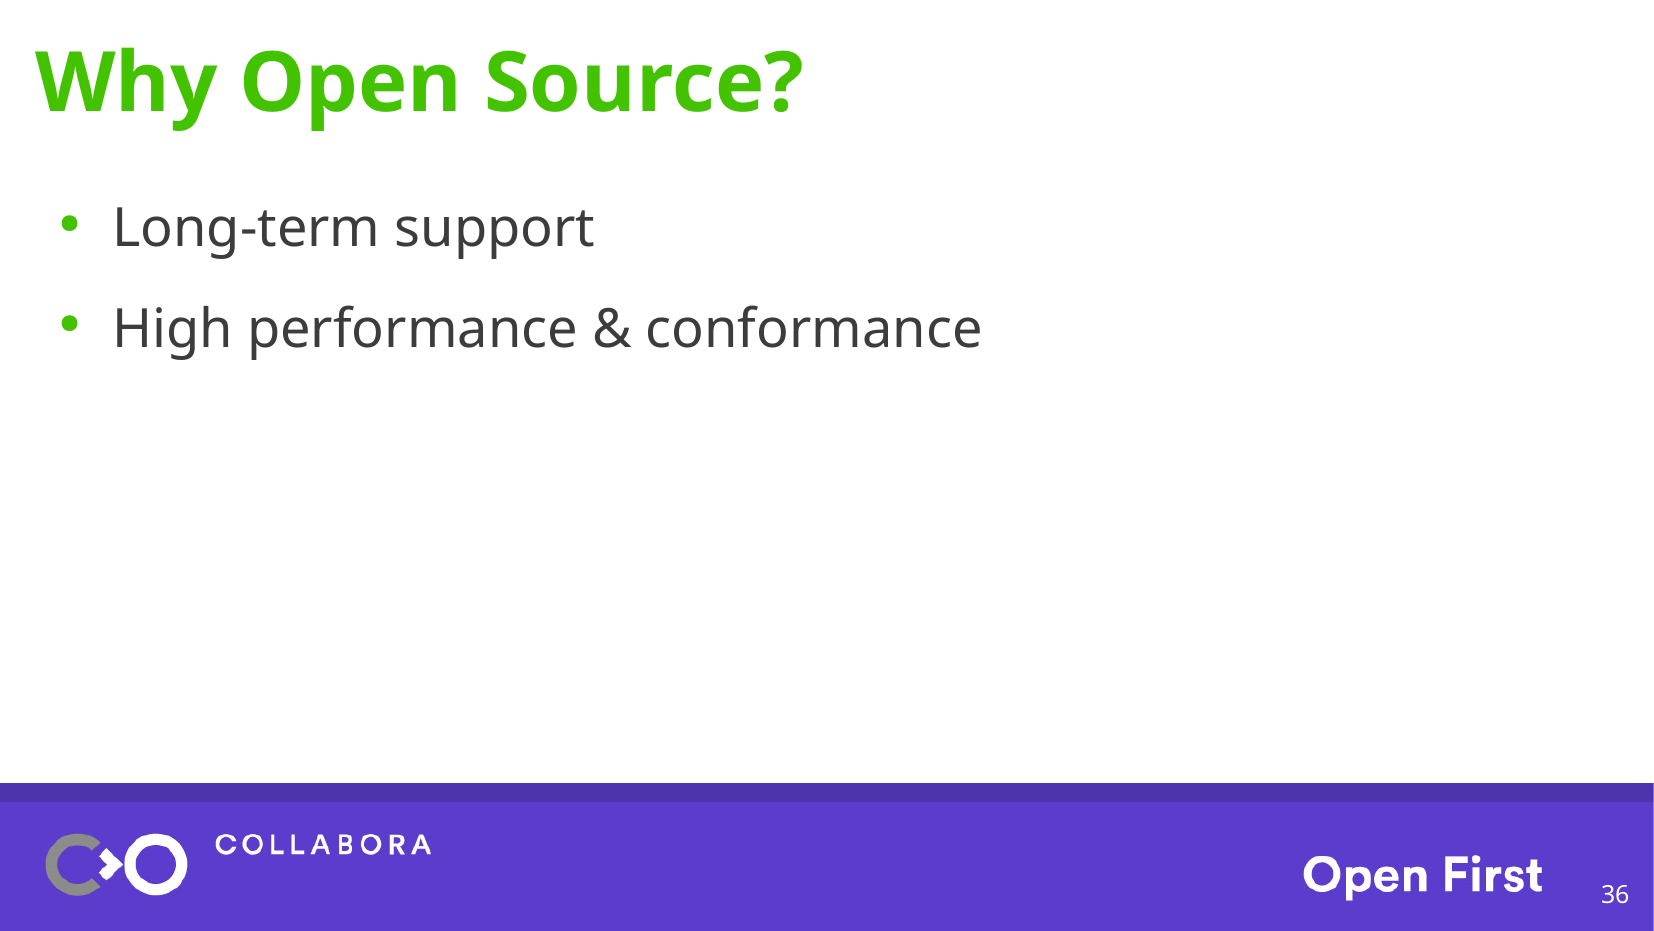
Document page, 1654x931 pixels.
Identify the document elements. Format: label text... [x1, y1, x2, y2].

list Long-term support High performance & conformance [41, 160, 1614, 804]
picture [0, 0, 1654, 931]
title Why Open Source? [35, 28, 1609, 192]
